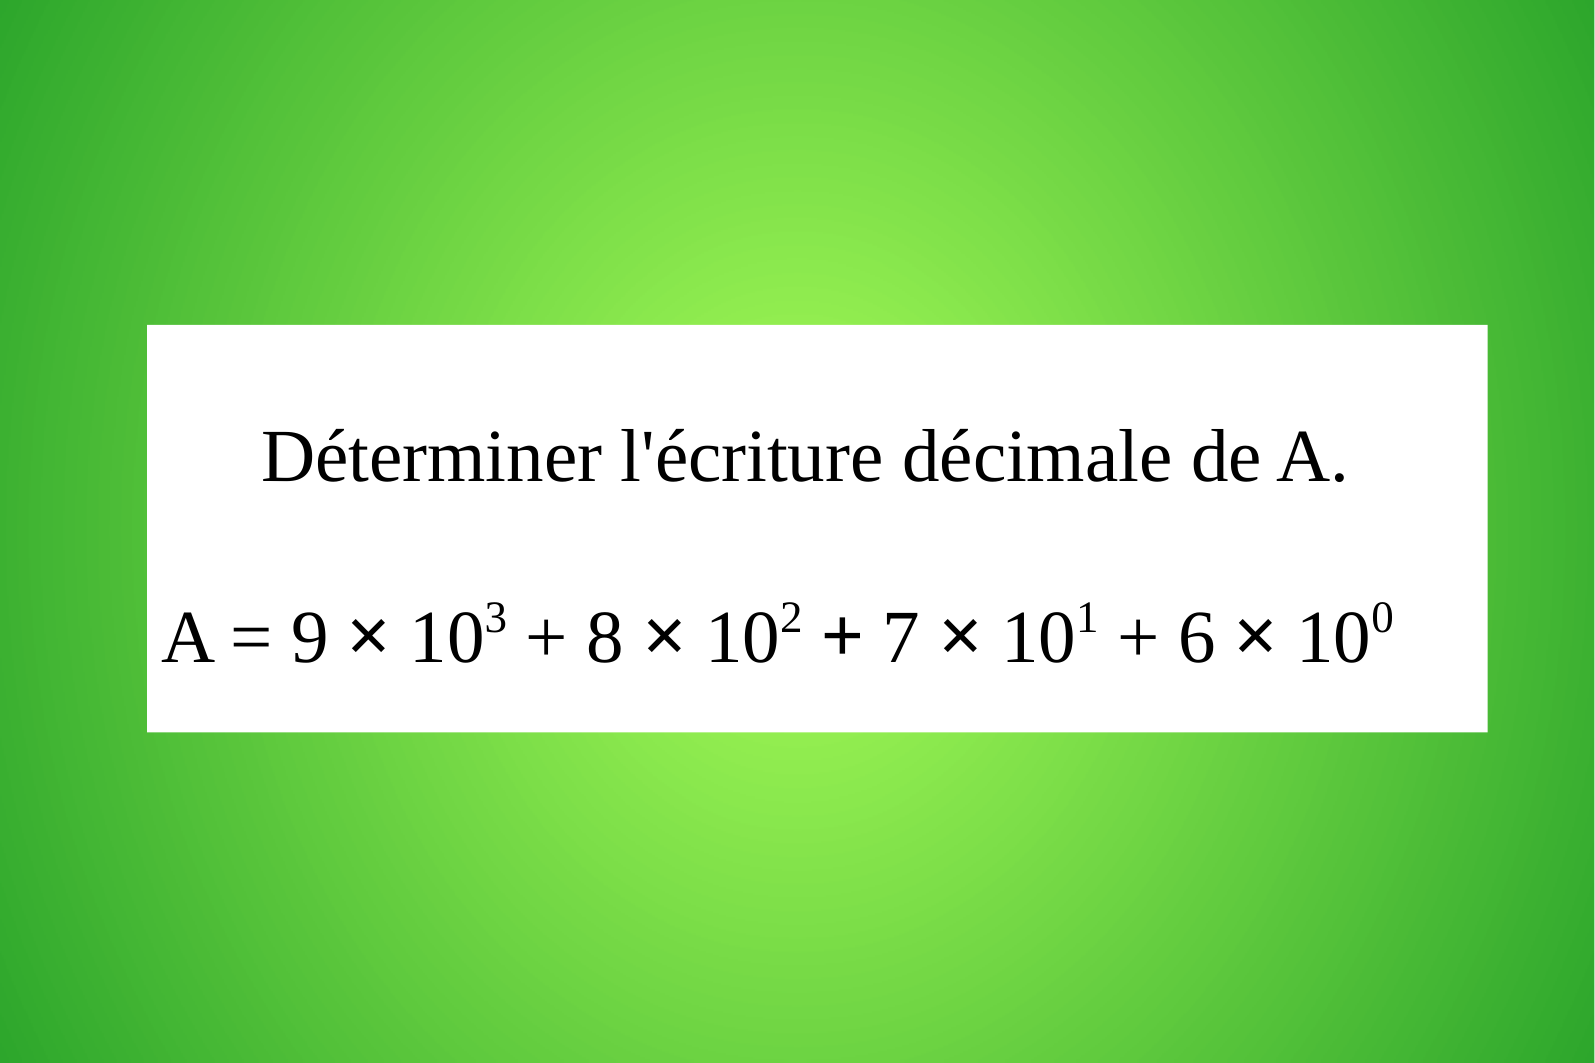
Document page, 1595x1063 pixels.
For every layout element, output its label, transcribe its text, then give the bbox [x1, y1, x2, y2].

text_box Déterminer l'écriture décimale de A. A = 9 × 103 + 8 × 102 + 7 × 101 + 6 × 100 [147, 324, 1488, 733]
picture [0, 0, 1595, 1063]
